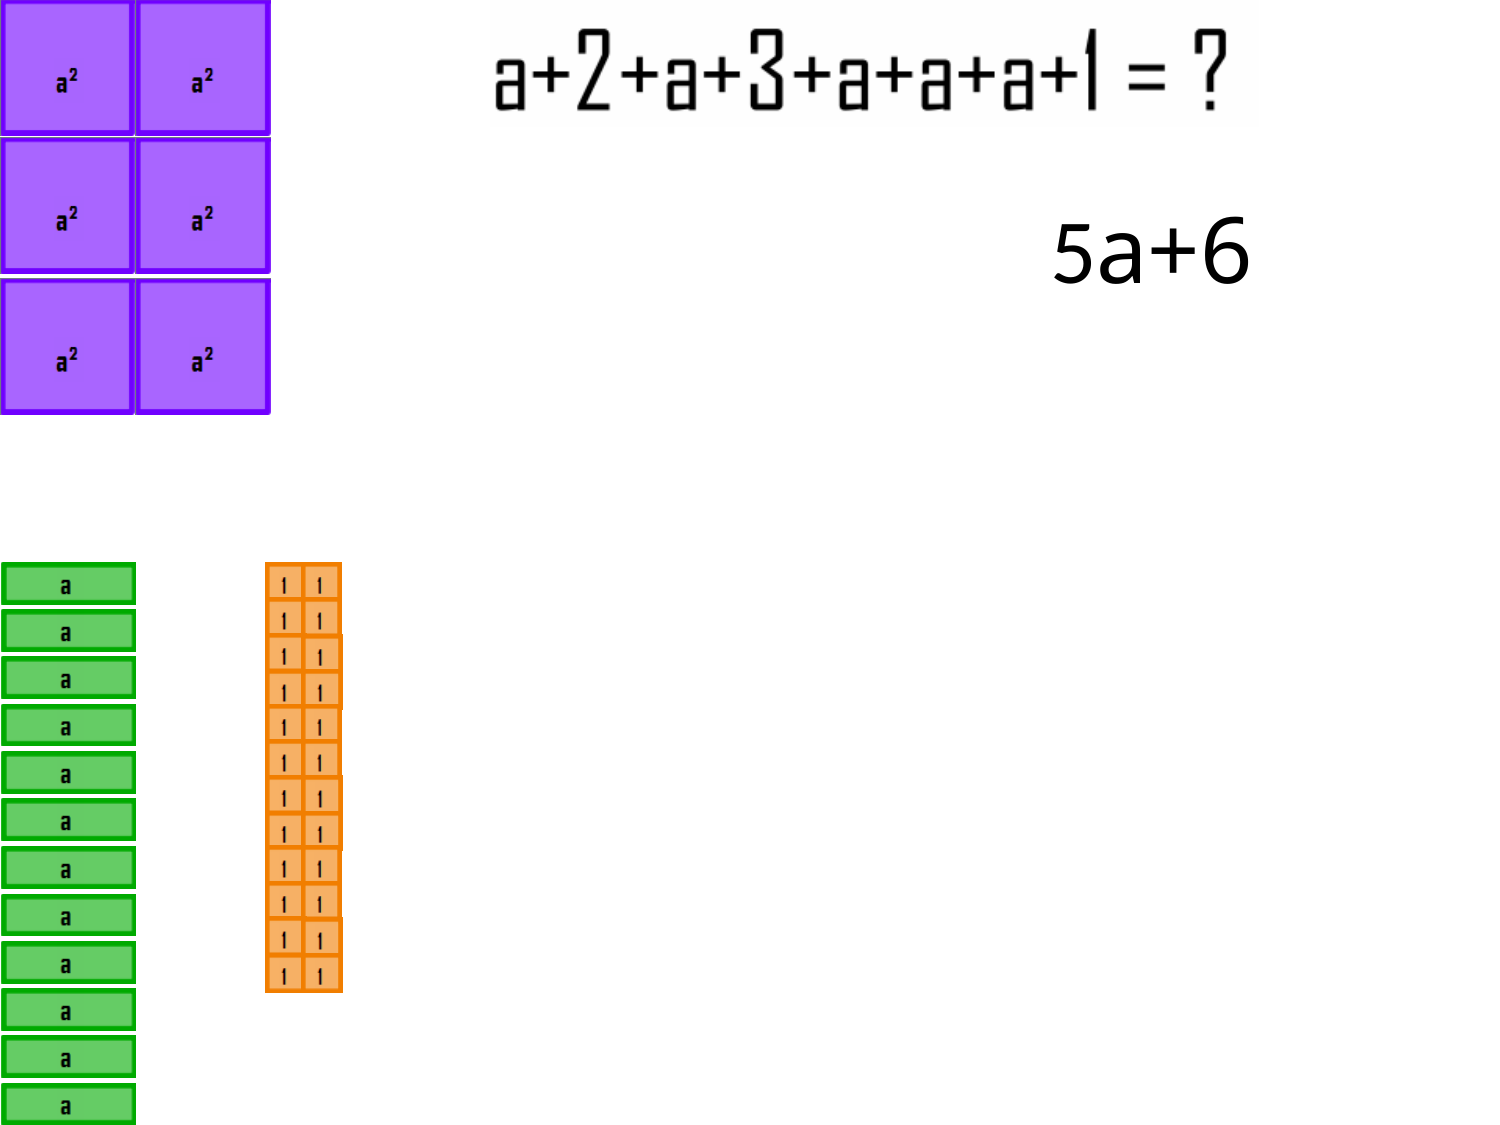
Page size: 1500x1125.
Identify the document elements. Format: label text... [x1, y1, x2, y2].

picture [0, 609, 136, 652]
picture [0, 137, 271, 274]
picture [0, 562, 136, 605]
picture [0, 846, 136, 889]
picture [0, 1035, 136, 1078]
picture [0, 278, 271, 415]
picture [0, 798, 136, 841]
picture [0, 988, 136, 1031]
picture [0, 894, 136, 936]
picture [0, 704, 136, 747]
picture [265, 562, 343, 993]
picture [0, 751, 136, 794]
picture [0, 0, 271, 136]
picture [490, 0, 1259, 127]
picture [0, 1083, 136, 1125]
text_box 5a+6 [1035, 184, 1268, 310]
picture [0, 941, 136, 984]
picture [0, 656, 136, 699]
